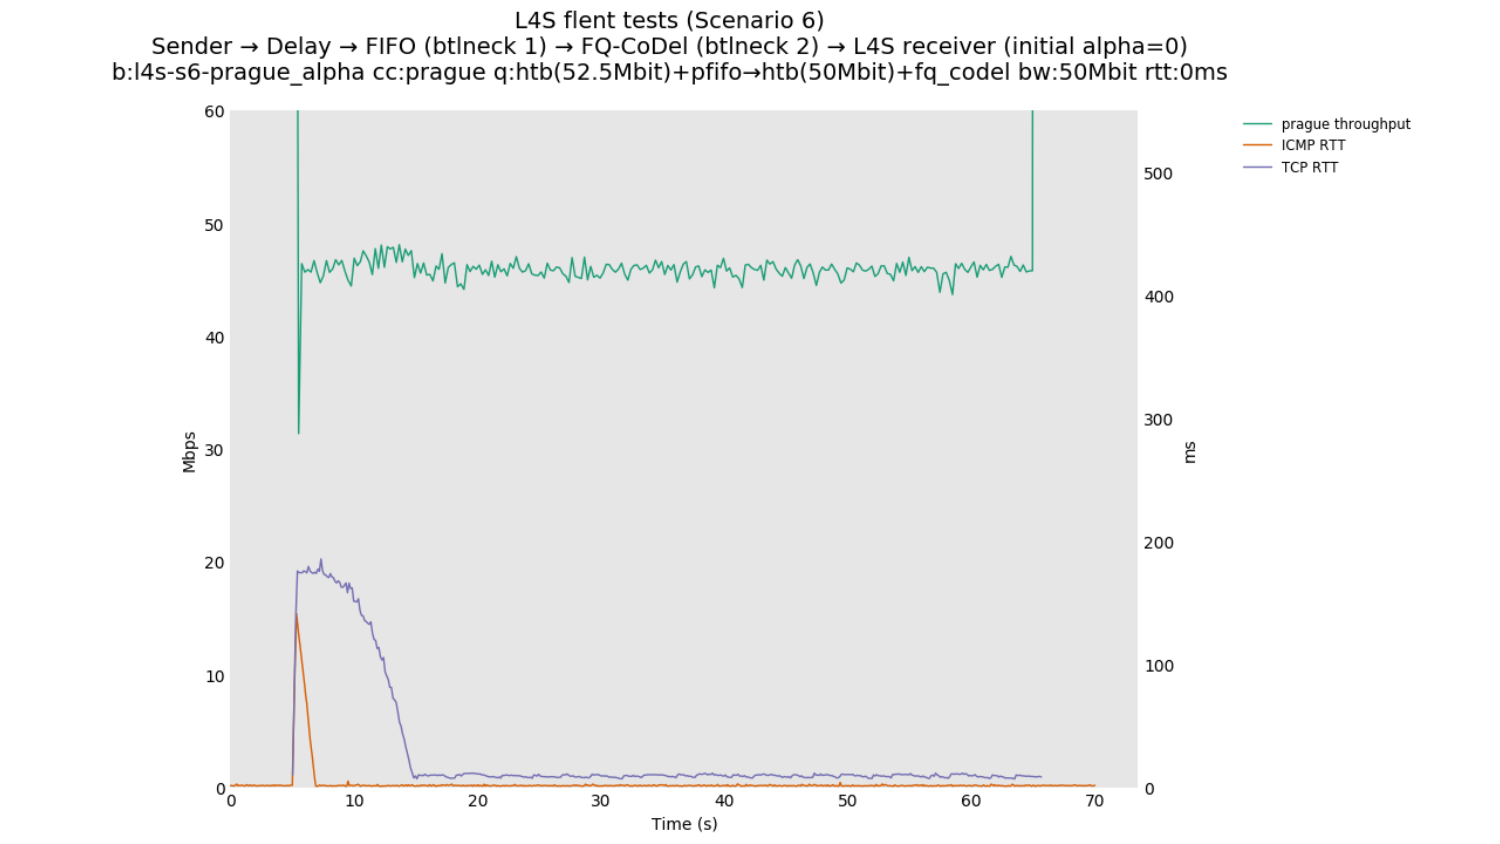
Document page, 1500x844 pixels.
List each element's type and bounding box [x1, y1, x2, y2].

picture [100, 0, 1427, 844]
